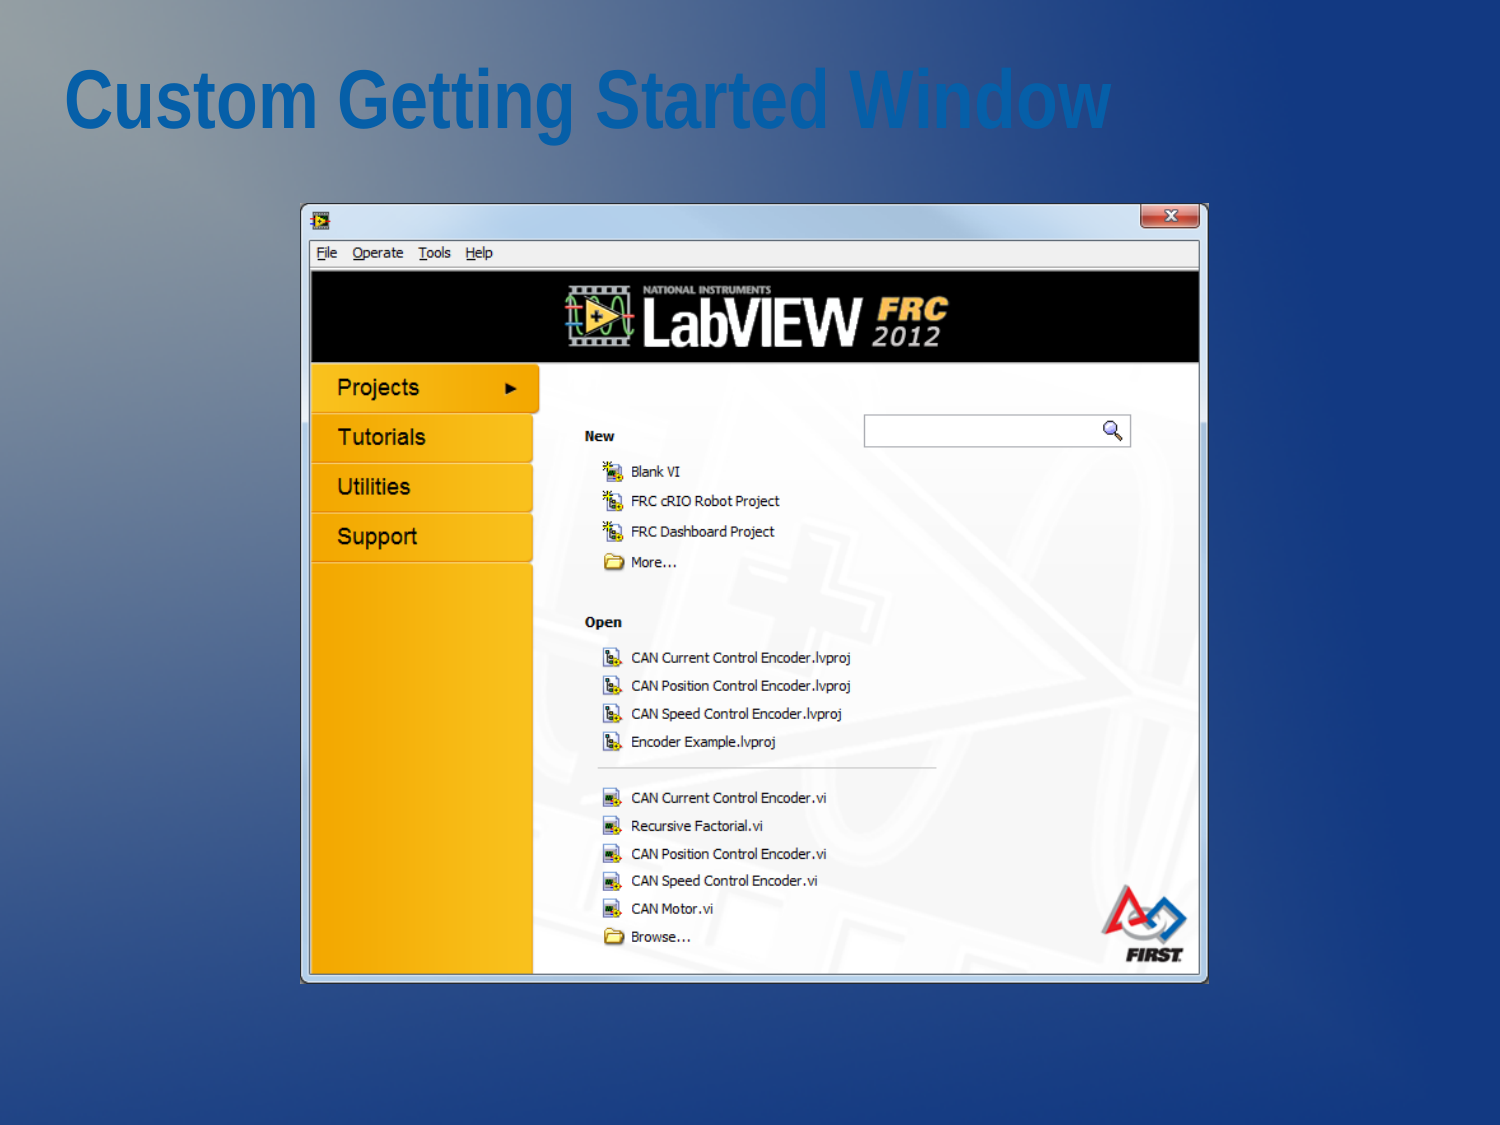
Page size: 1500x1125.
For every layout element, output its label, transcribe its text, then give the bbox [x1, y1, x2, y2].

title Custom Getting Started Window [50, 37, 1438, 225]
picture [0, 0, 1500, 1125]
